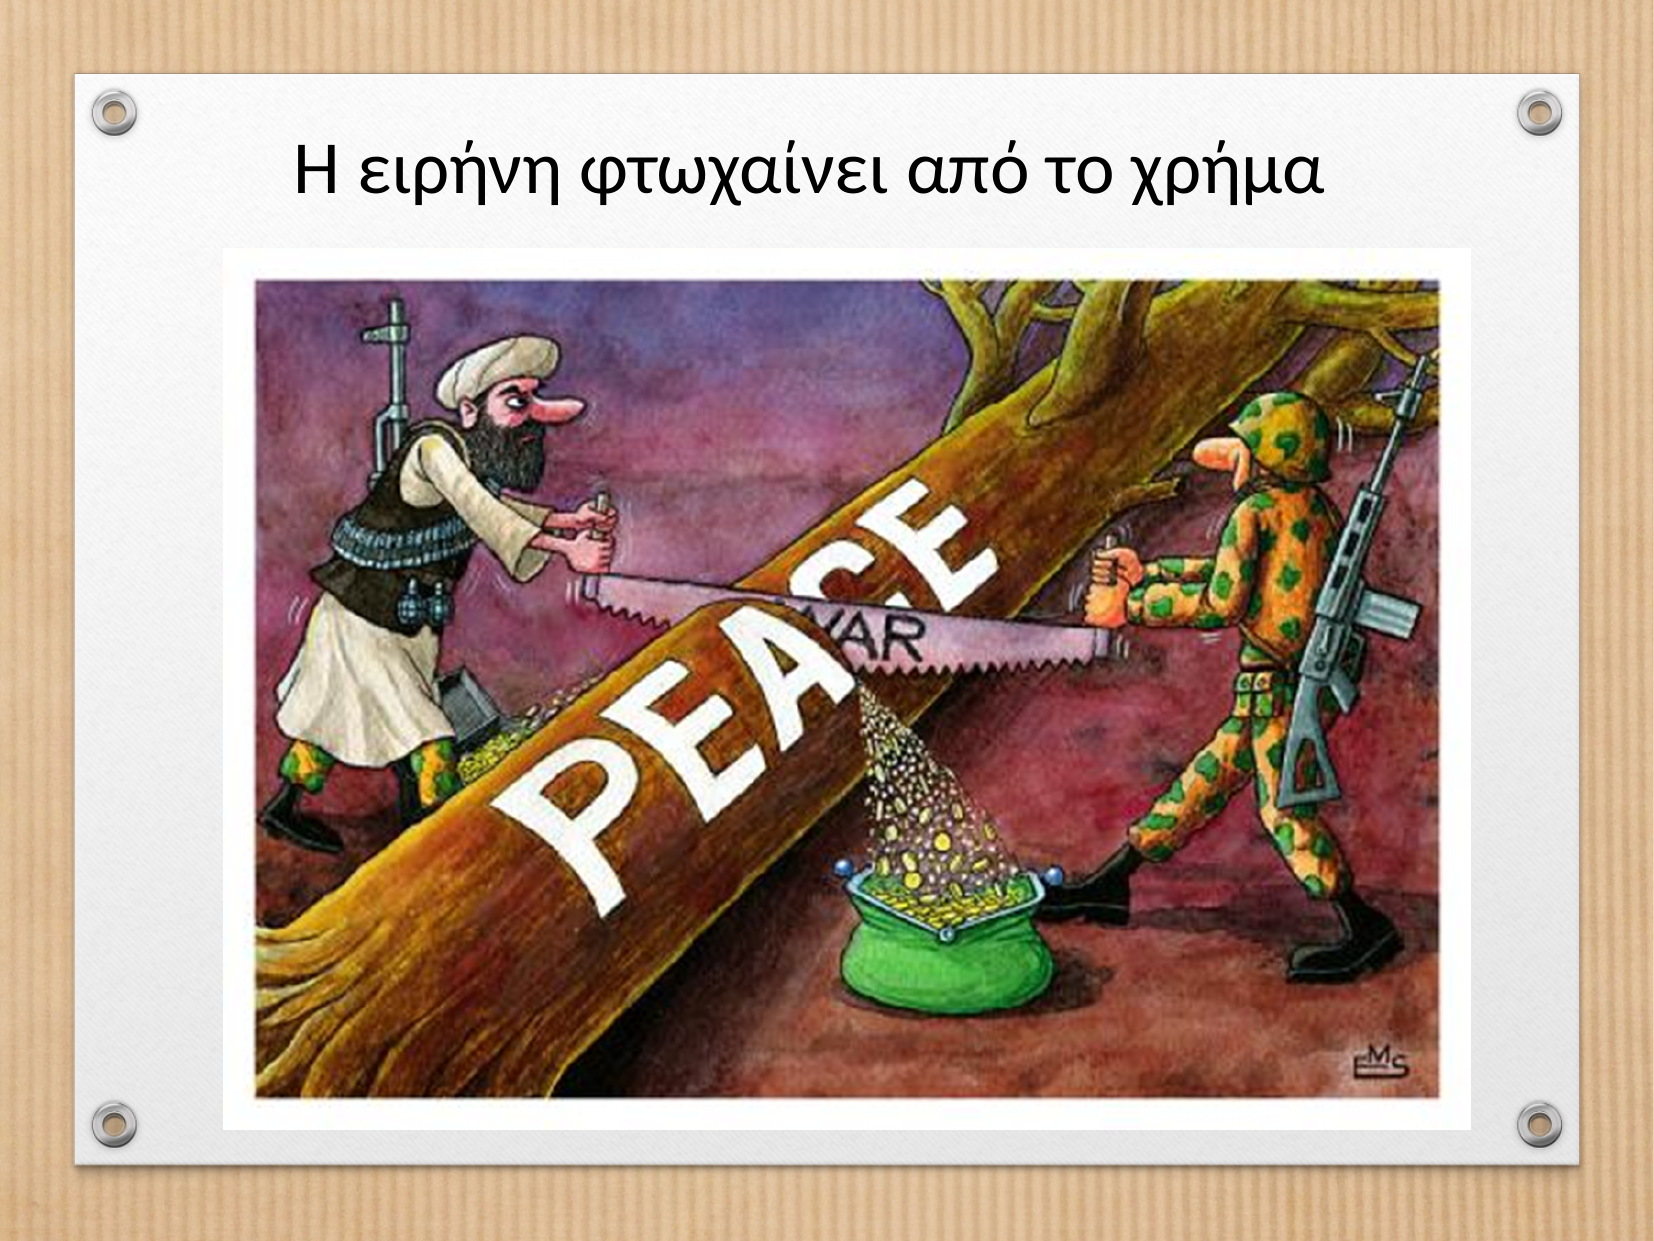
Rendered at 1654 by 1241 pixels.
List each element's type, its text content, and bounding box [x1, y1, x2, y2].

text_box Η ειρήνη φτωχαίνει από το χρήμα [278, 110, 1352, 217]
picture [223, 248, 1471, 1130]
